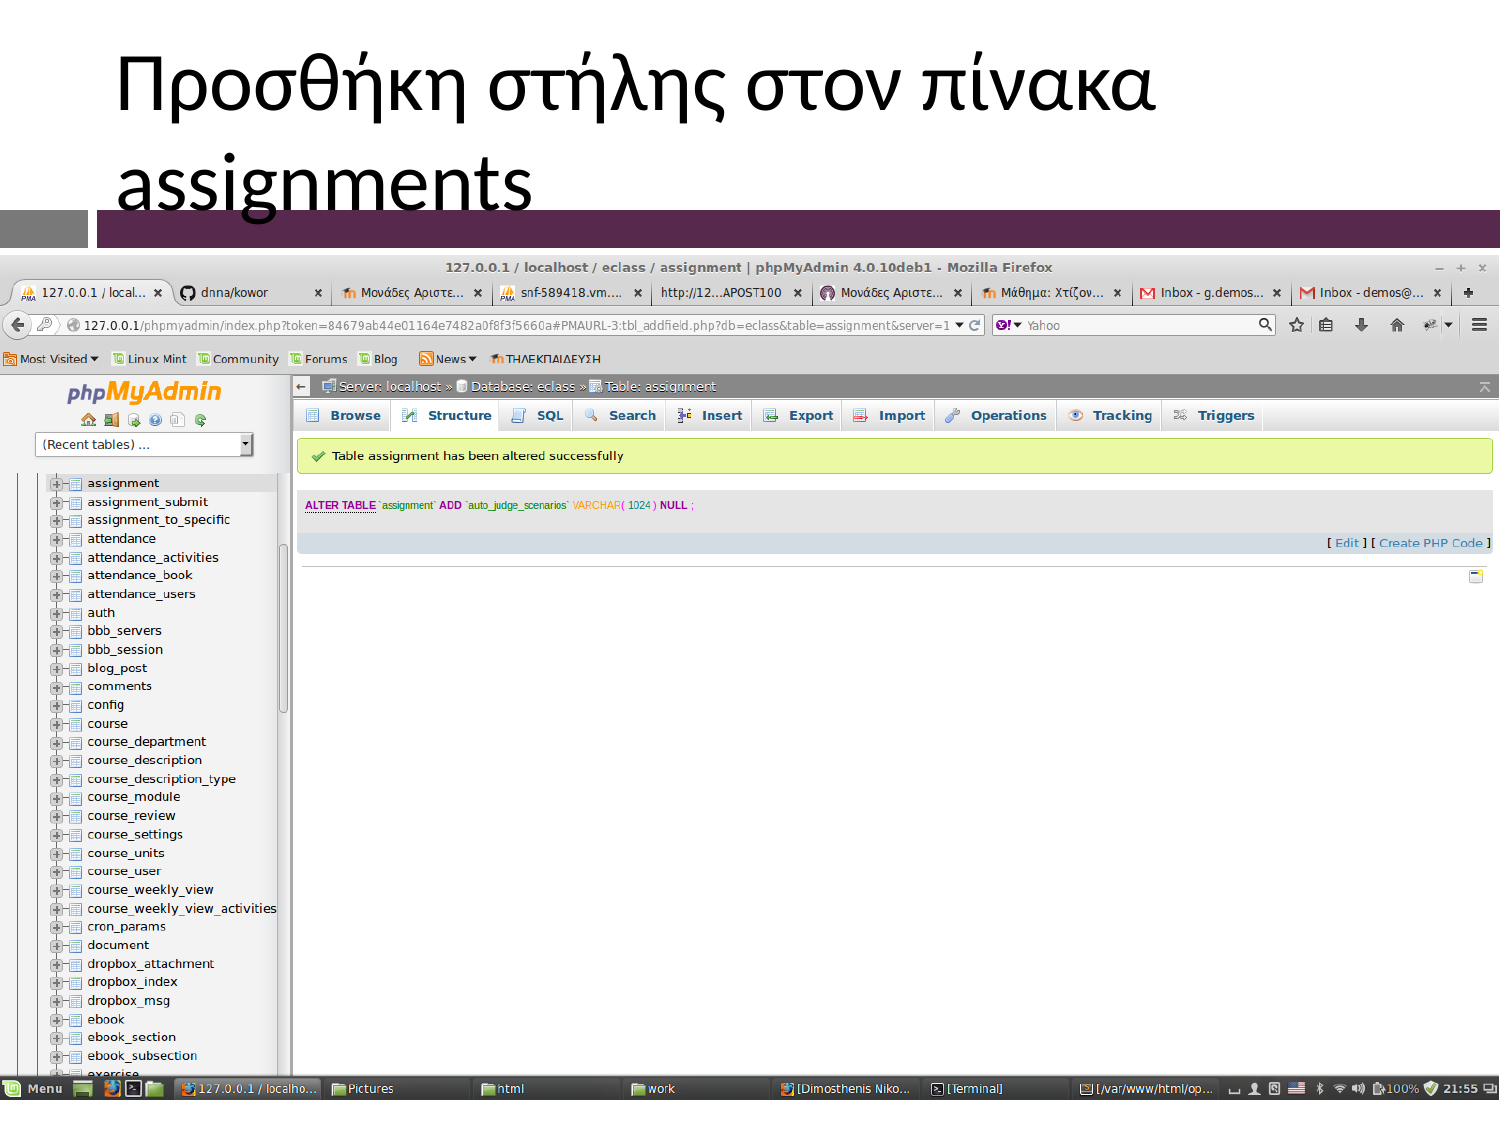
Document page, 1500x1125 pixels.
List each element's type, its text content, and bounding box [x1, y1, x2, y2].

title Προσθήκη στήλης στον πίνακα assignments [100, 19, 1438, 182]
picture [0, 255, 1499, 1100]
